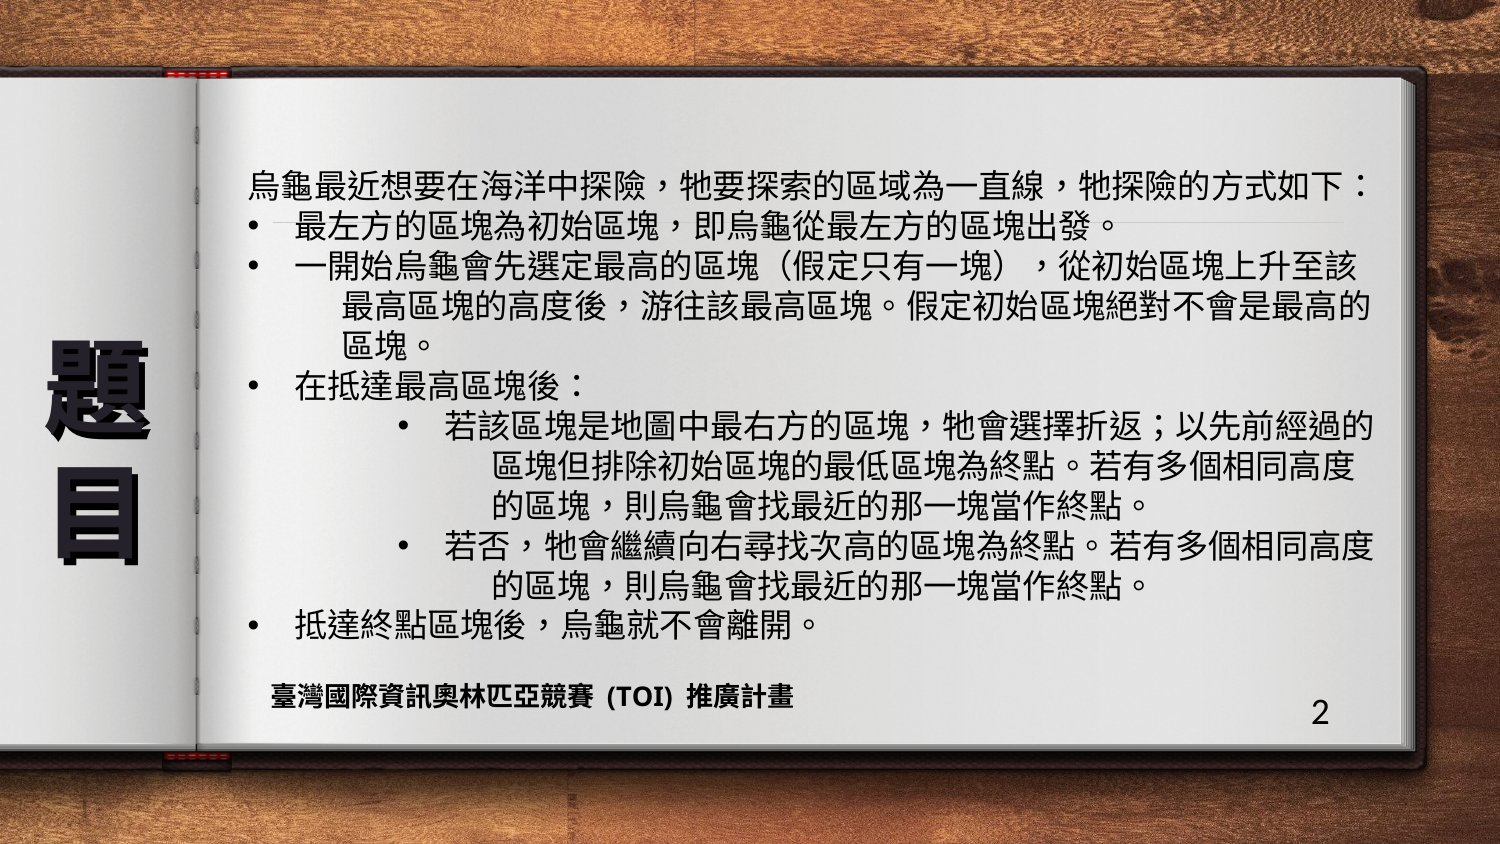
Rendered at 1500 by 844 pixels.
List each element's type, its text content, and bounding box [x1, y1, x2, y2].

title 題 目 [28, 306, 210, 552]
text_box [1295, 672, 1386, 737]
text_box 烏龜最近想要在海洋中探險，牠要探索的區域為一直線，牠探險的方式如下： 最左方的區塊為初始區塊，即烏龜從最左方的區塊出發。 一開始烏龜會先選定最高的區塊（假定只有一塊），從初始區塊上升至該最高區塊的高度後，游往該最高區塊。假定初始區塊絕對不會是最高的區塊。 在抵達最高區塊後： 若該區塊是地圖中最右方的區塊，牠會選擇折返；以先前經過的區塊但排除初始區塊的最低區塊為終點。若有多個相同高度的區塊，則烏龜會找最近的那一塊當作終點。 若否，牠會繼續向右尋找次高的區塊為終點。若有多個相同高度的區塊，則烏龜會找最近的那一塊當作終點。 抵達終點區塊後，烏龜就不會離開。 [233, 118, 1395, 652]
